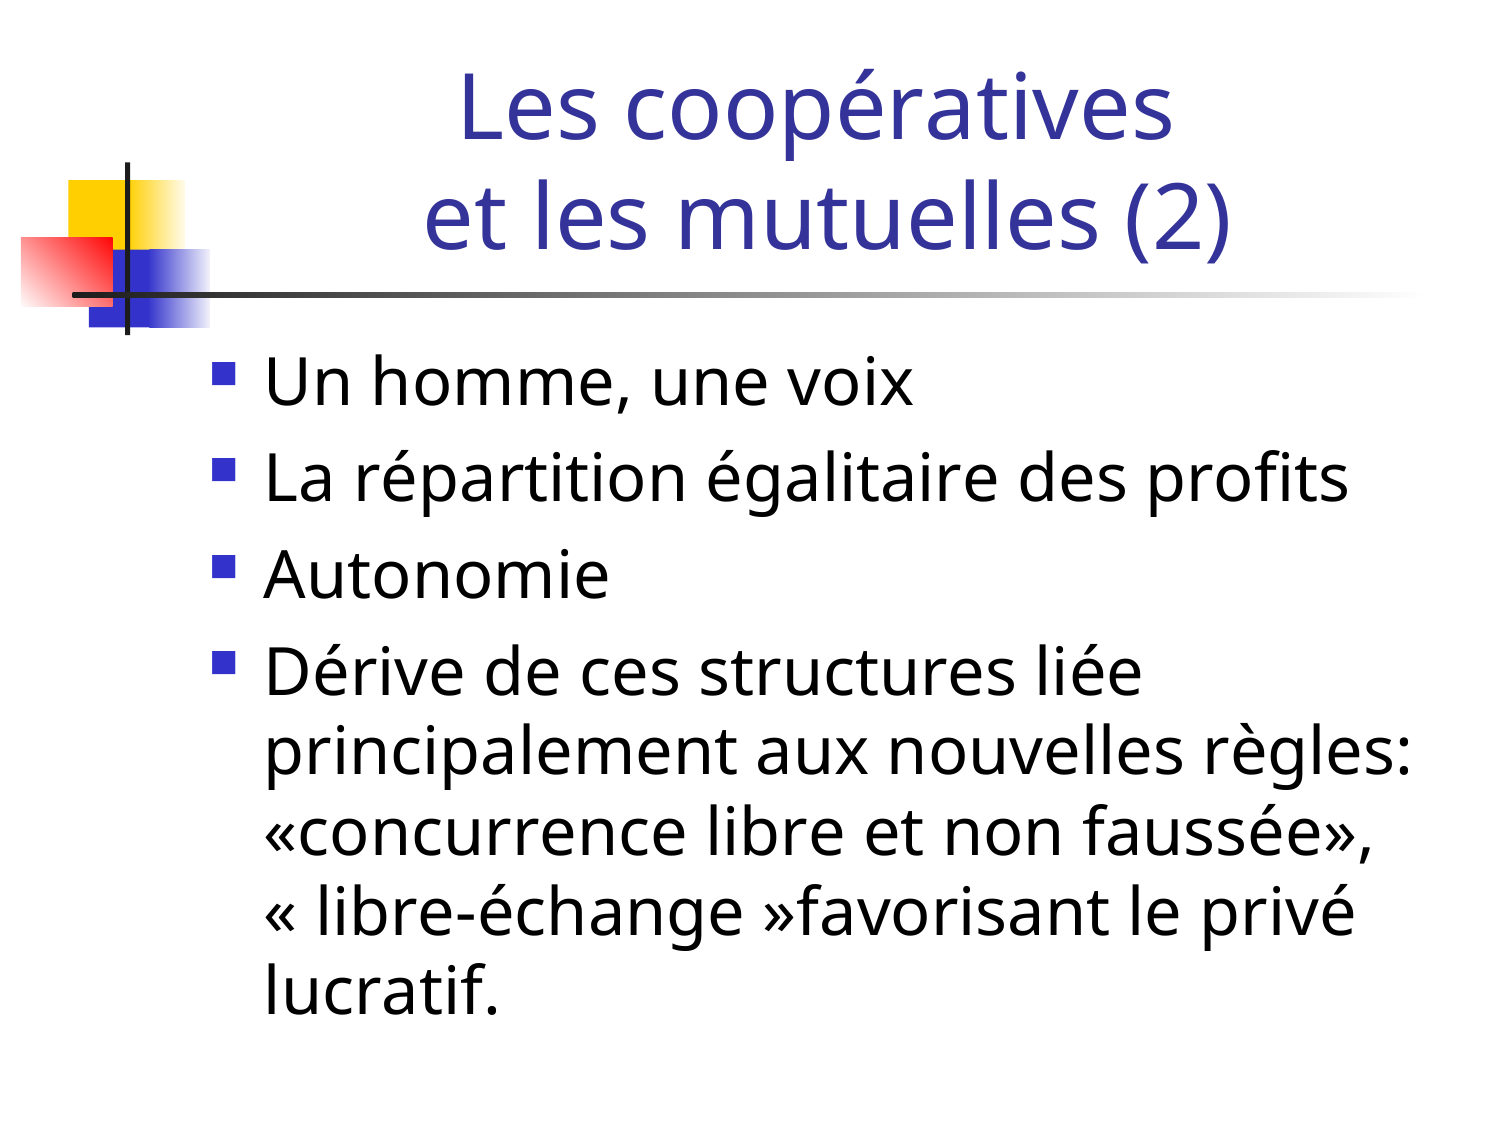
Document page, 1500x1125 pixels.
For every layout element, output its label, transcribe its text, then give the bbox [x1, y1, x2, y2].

text_box Les coopératives et les mutuelles (2) [188, 35, 1468, 276]
text_box Un homme, une voix La répartition égalitaire des profits Autonomie Dérive de ces structures liée principalement aux nouvelles règles: «concurrence libre et non faussée», « libre-échange »favorisant le privé lucratif. [193, 331, 1470, 1007]
